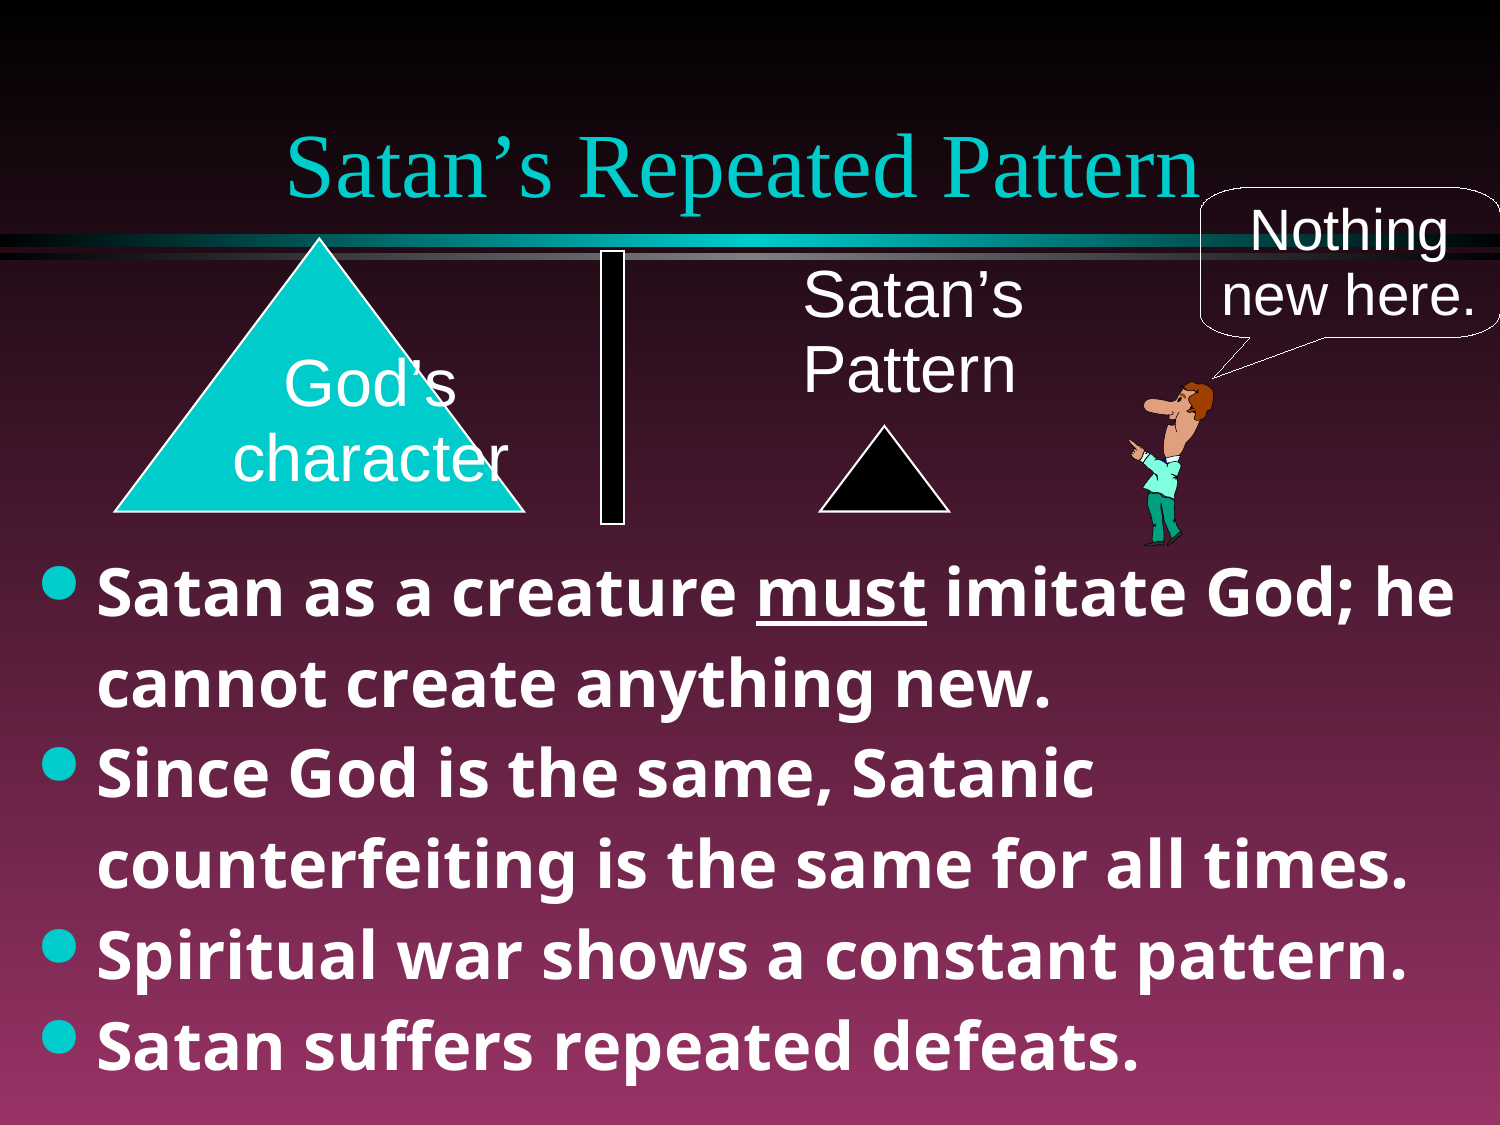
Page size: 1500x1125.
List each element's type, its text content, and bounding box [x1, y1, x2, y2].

text_box Nothing new here. [1200, 187, 1500, 379]
chart [1128, 381, 1215, 547]
text_box God’s character [114, 238, 524, 512]
text_box [601, 250, 624, 524]
list Satan as a creature must imitate God; he cannot create anything new. Since God is the same, Satanic counterfeiting is the same for all times. Spiritual war shows a constant pattern. Satan suffers repeated defeats. [24, 537, 1500, 1051]
title Satan’s Repeated Pattern [99, 37, 1388, 225]
text_box [819, 425, 949, 512]
text_box Satan’s Pattern [787, 249, 1188, 415]
